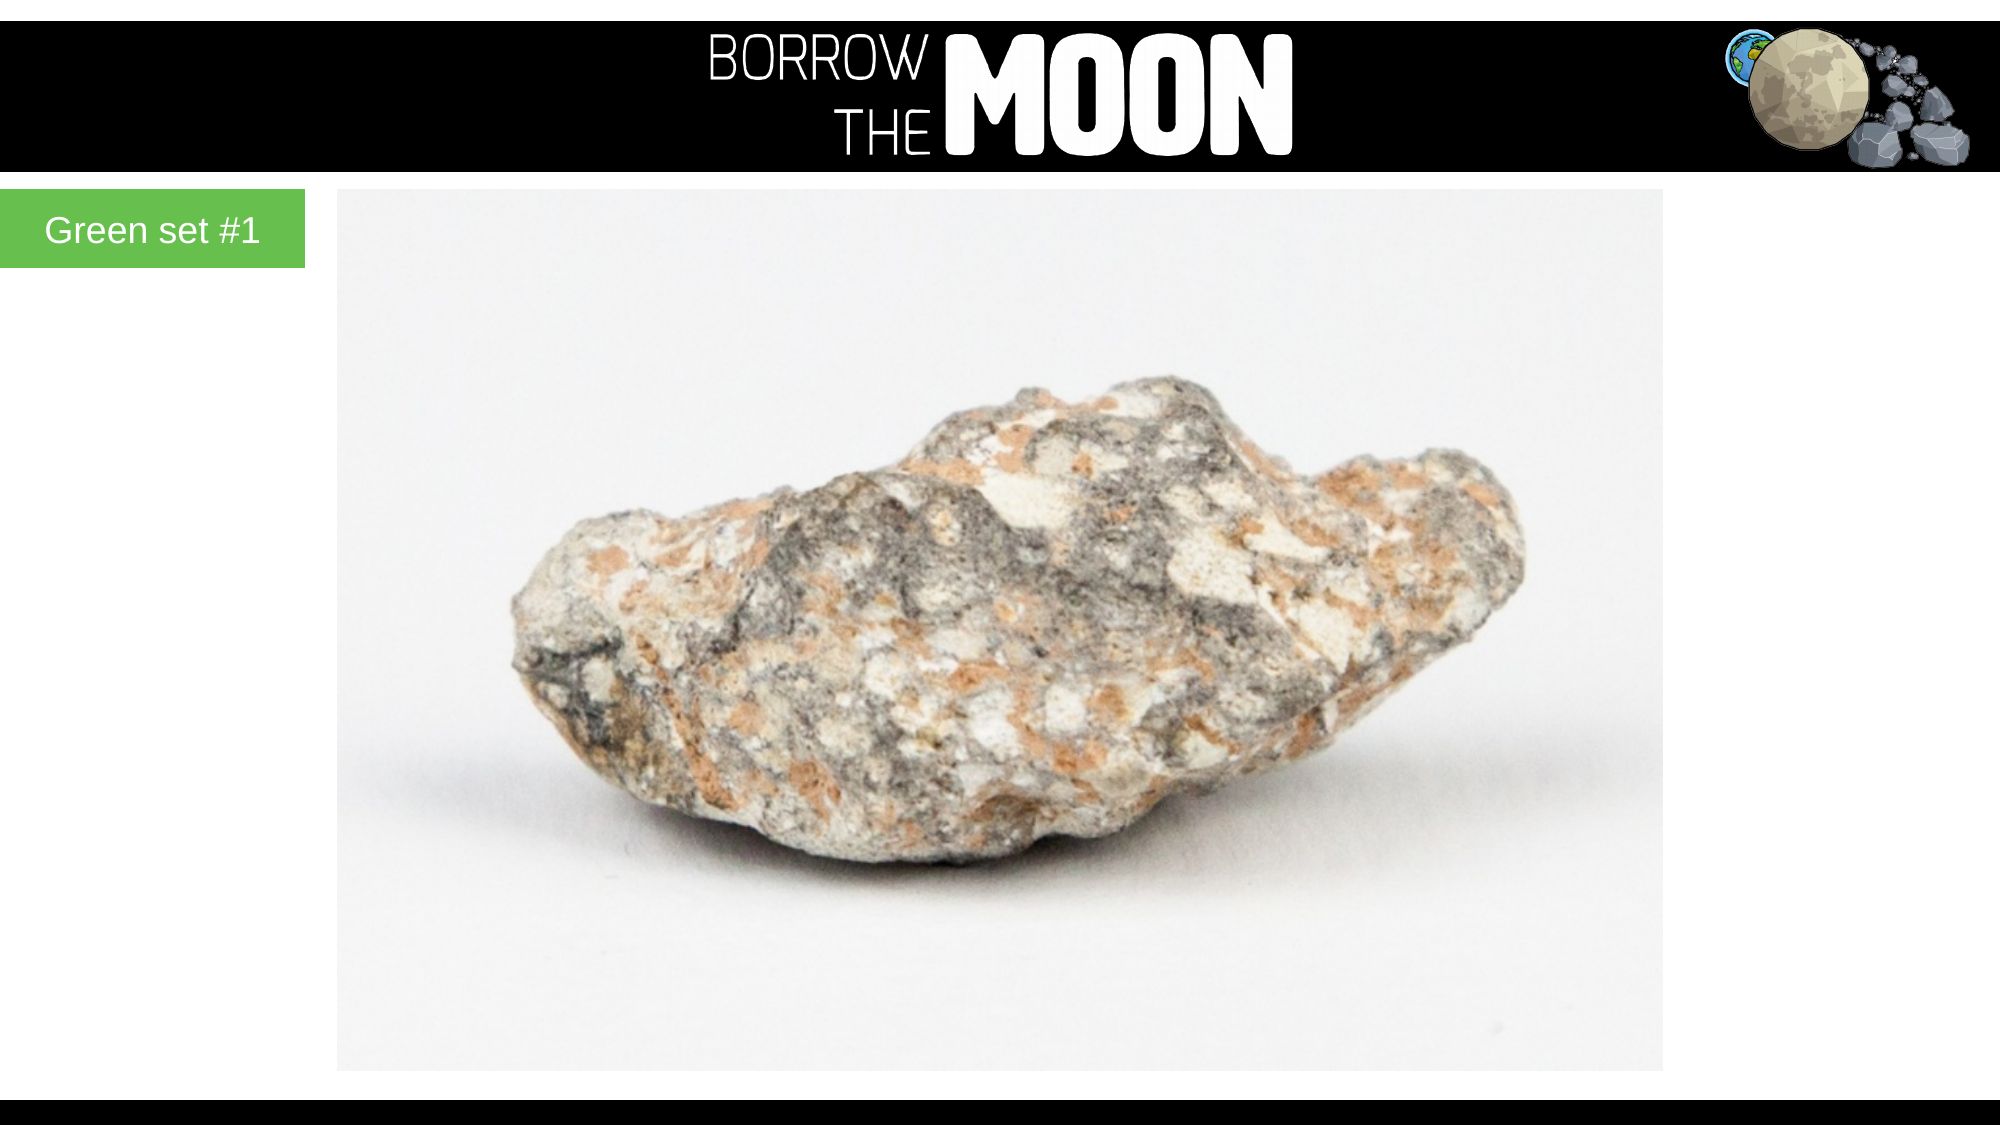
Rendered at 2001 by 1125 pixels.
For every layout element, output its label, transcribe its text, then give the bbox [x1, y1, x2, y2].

text_box Green set #1 [0, 189, 305, 268]
picture [337, 189, 1663, 1071]
